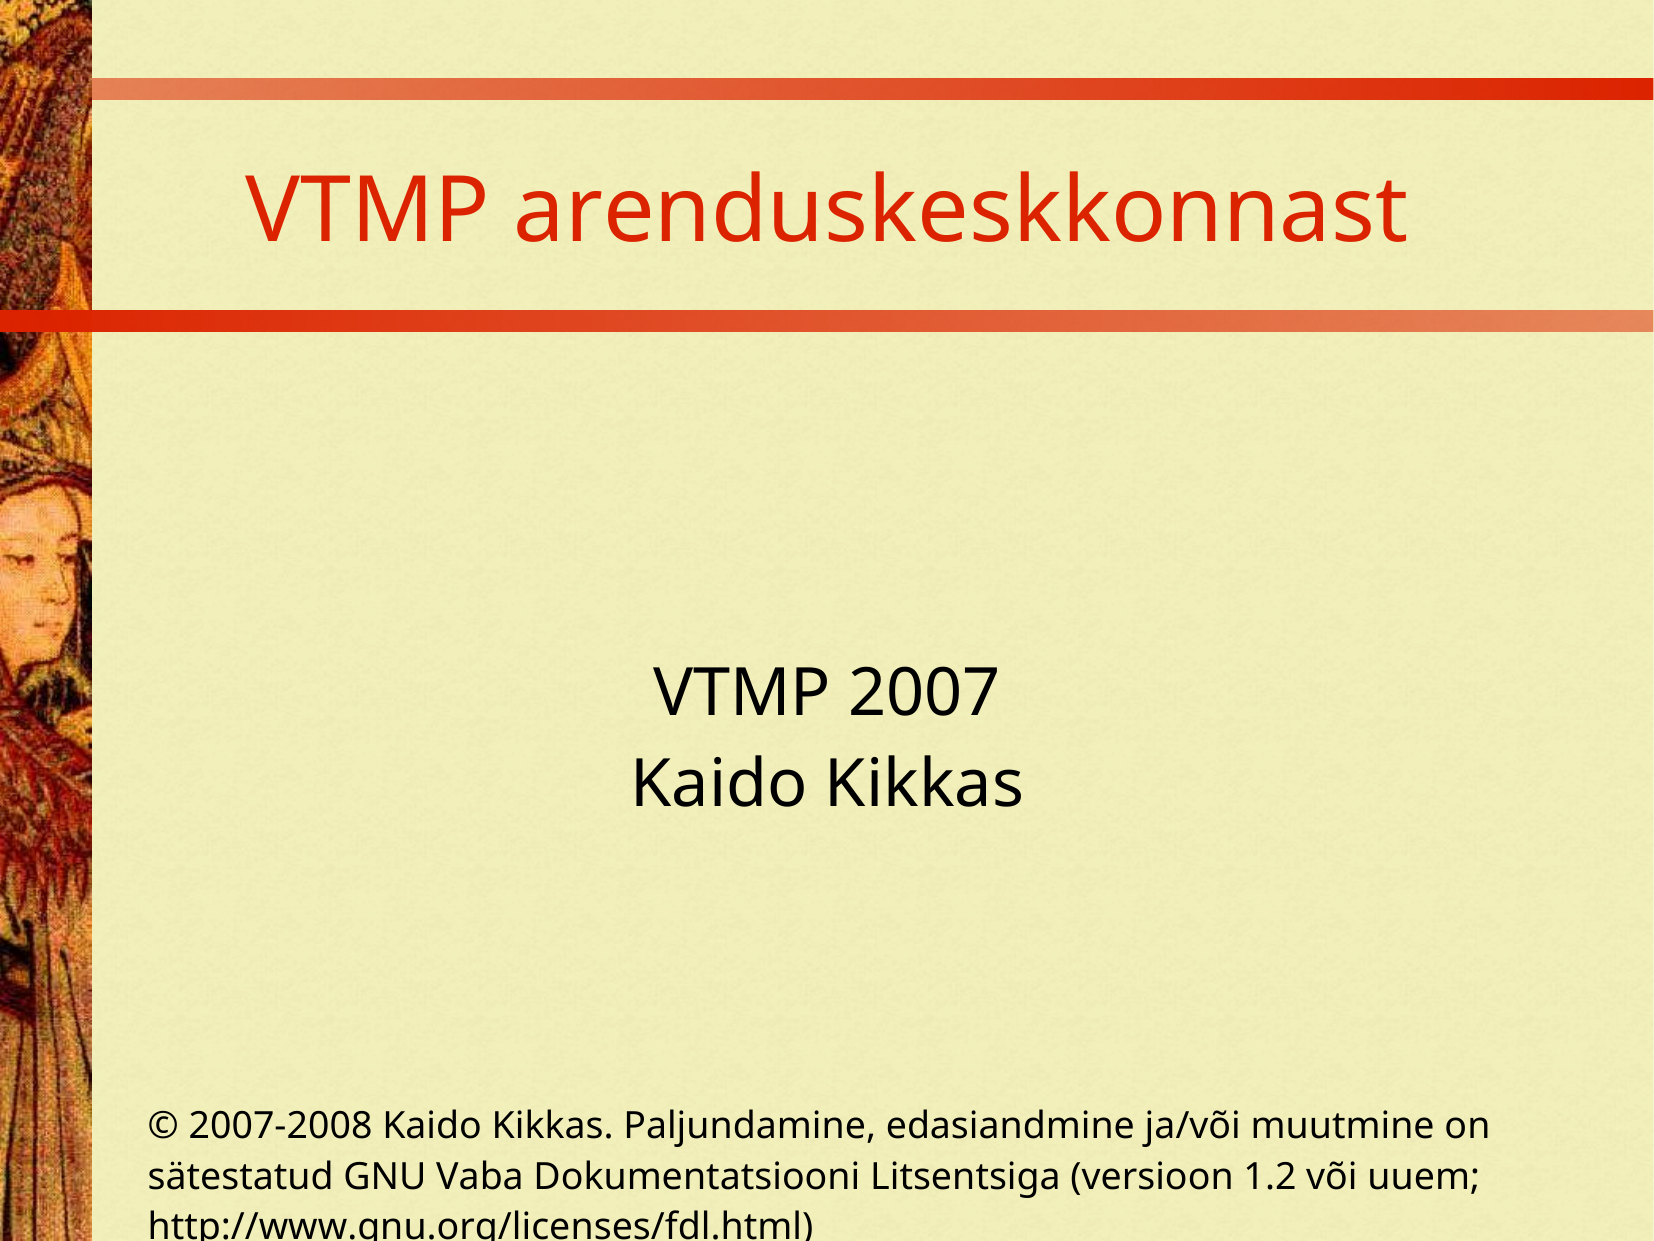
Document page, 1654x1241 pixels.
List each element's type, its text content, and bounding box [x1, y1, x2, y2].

title VTMP arenduskeskkonnast [121, 102, 1534, 311]
picture [0, 332, 1654, 1241]
picture [479, 1221, 491, 1237]
picture [203, 1221, 215, 1237]
picture [0, 0, 1654, 310]
text_box © 2007-2008 Kaido Kikkas. Paljundamine, edasiandmine ja/või muutmine on sätestatud GNU Vaba Dokumentatsiooni Litsentsiga (versioon 1.2 või uuem; http://www.gnu.org/licenses/fdl.html) [147, 1098, 1569, 1211]
subtitle VTMP 2007 Kaido Kikkas [121, 344, 1534, 1127]
picture [362, 1221, 374, 1237]
